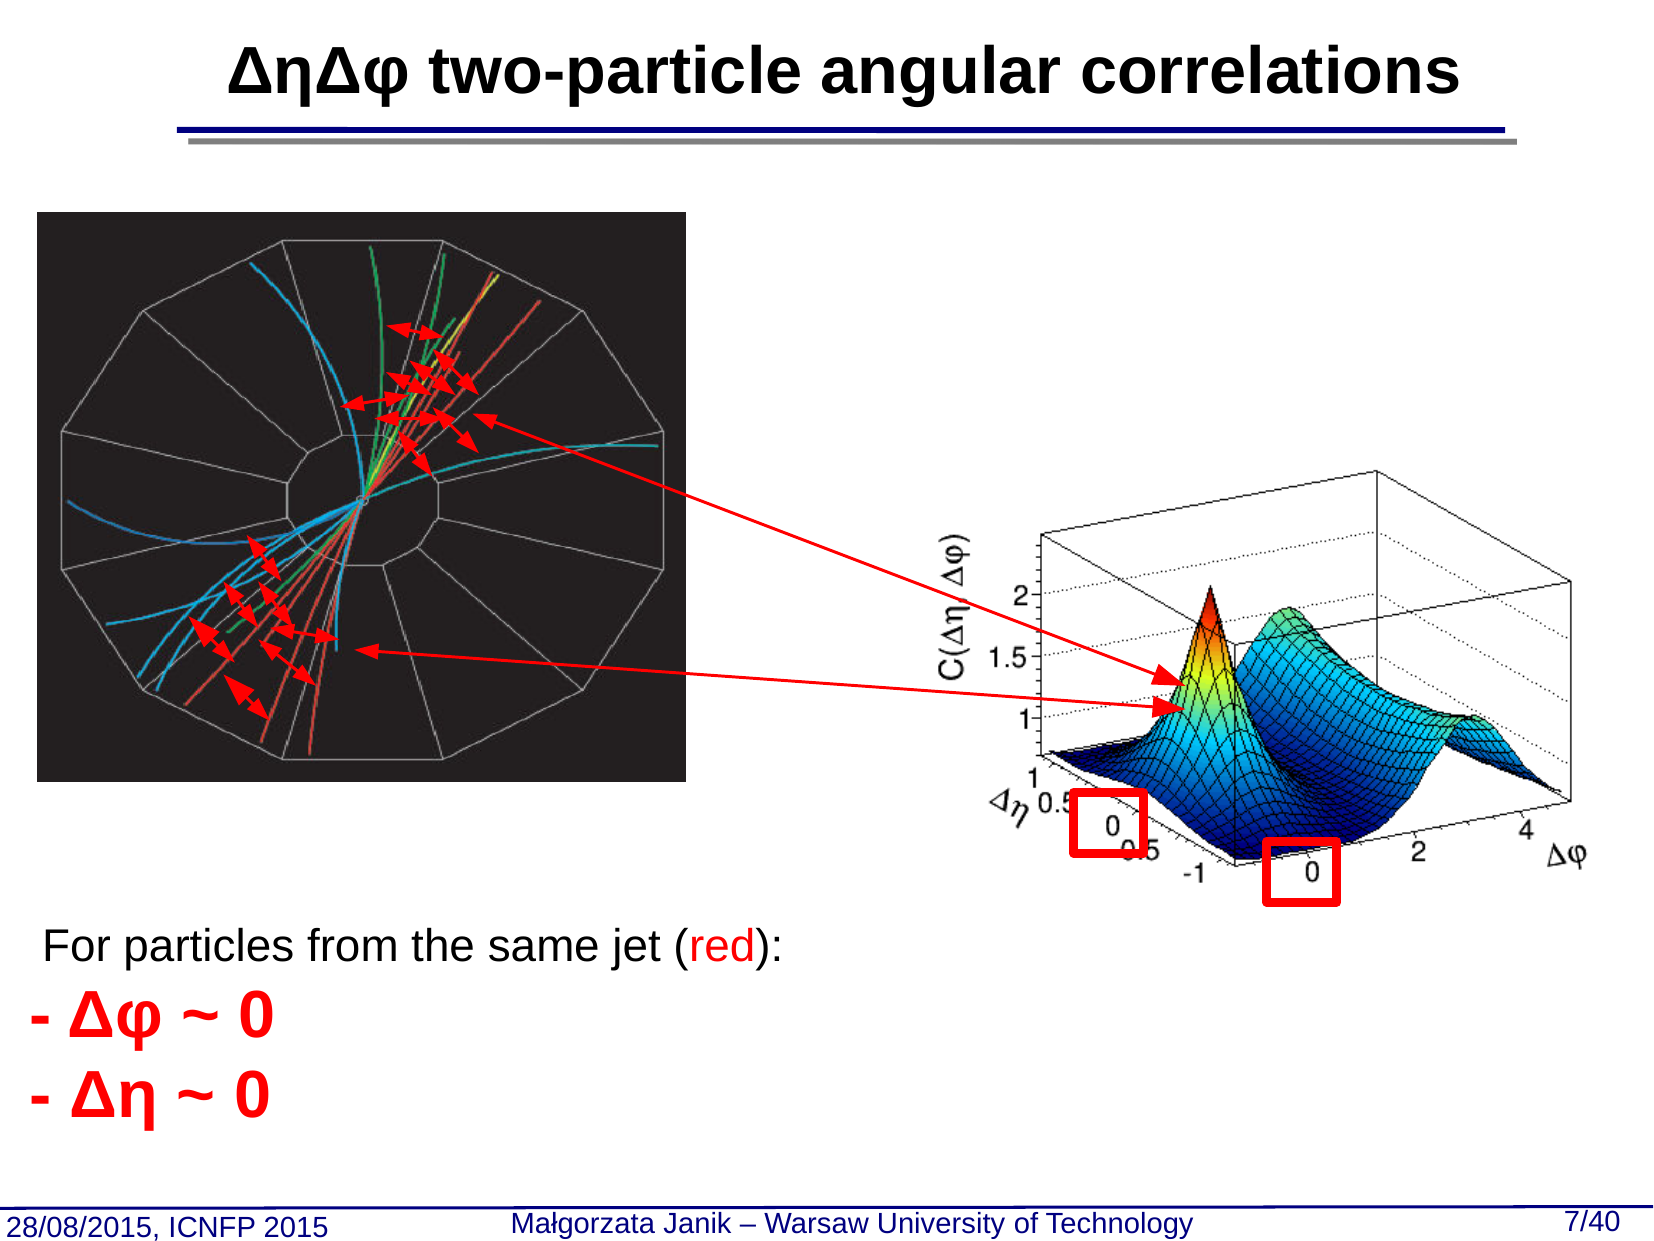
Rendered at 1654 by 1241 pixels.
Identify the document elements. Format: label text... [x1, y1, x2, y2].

picture [37, 212, 686, 782]
picture [894, 443, 1612, 787]
title ΔηΔφ two-particle angular correlations [0, 0, 1653, 169]
subtitle For particles from the same jet (red): - Δφ ~ 0 - Δη ~ 0 [29, 787, 1624, 1241]
